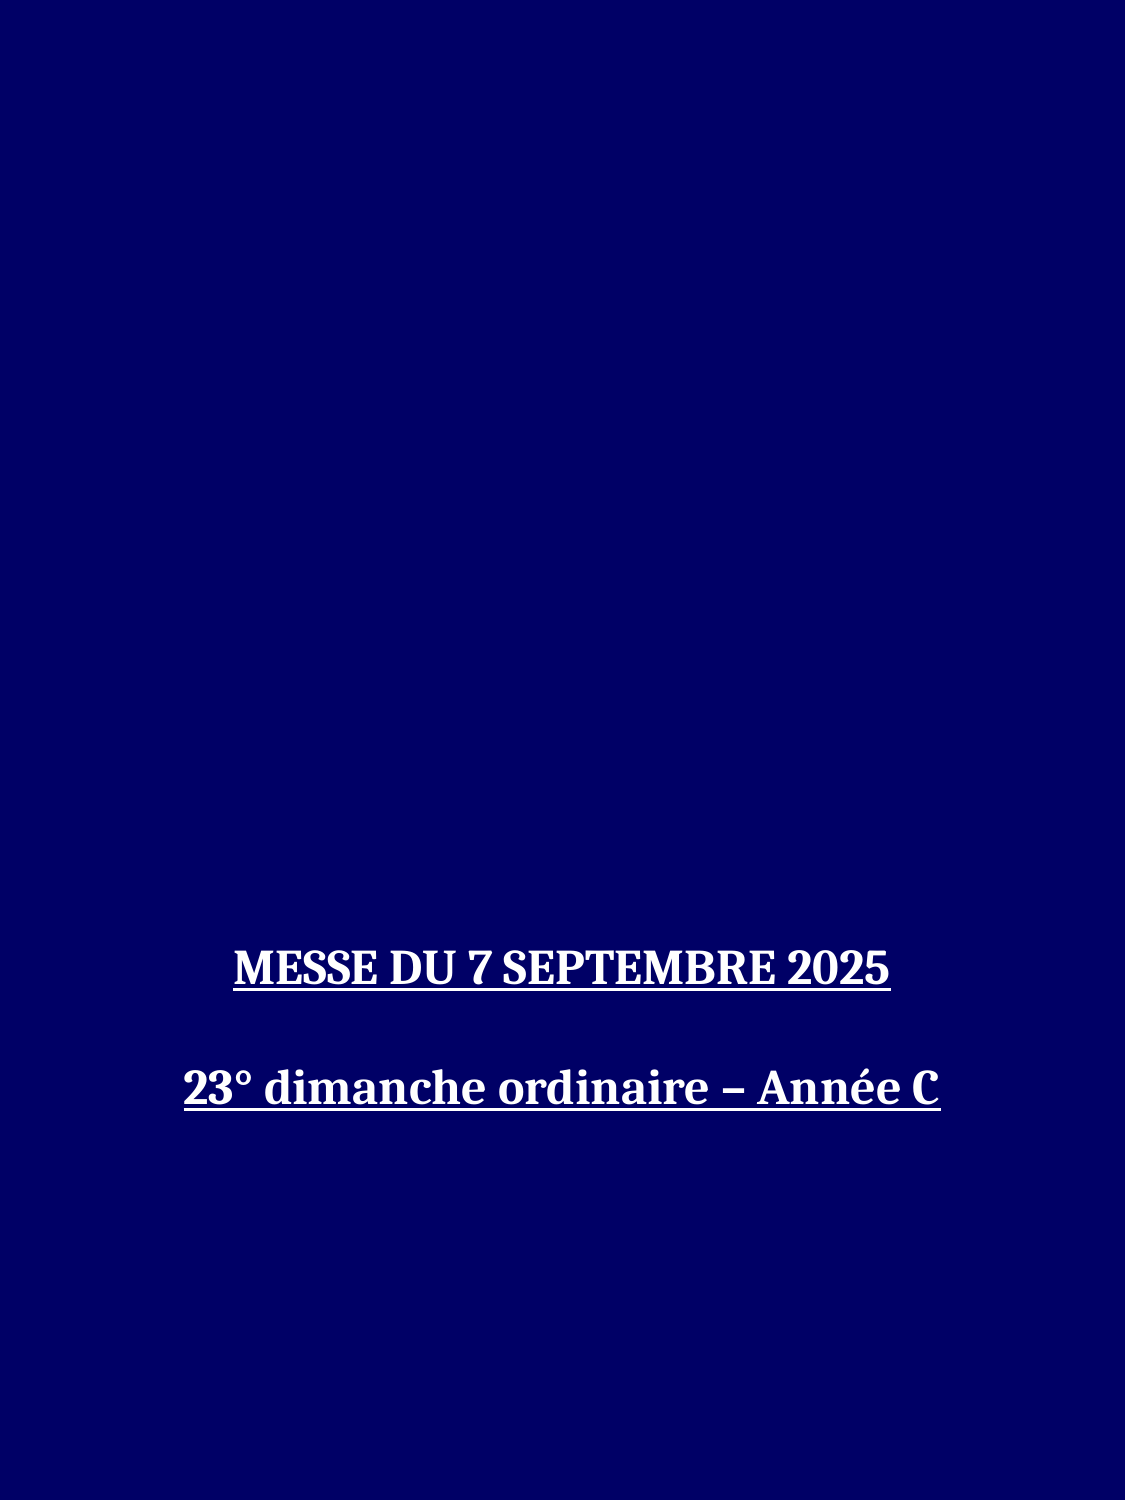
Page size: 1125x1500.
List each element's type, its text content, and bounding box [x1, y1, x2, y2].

text_box MESSE DU 7 SEPTEMBRE 2025 23° dimanche ordinaire – Année C [158, 927, 966, 1122]
